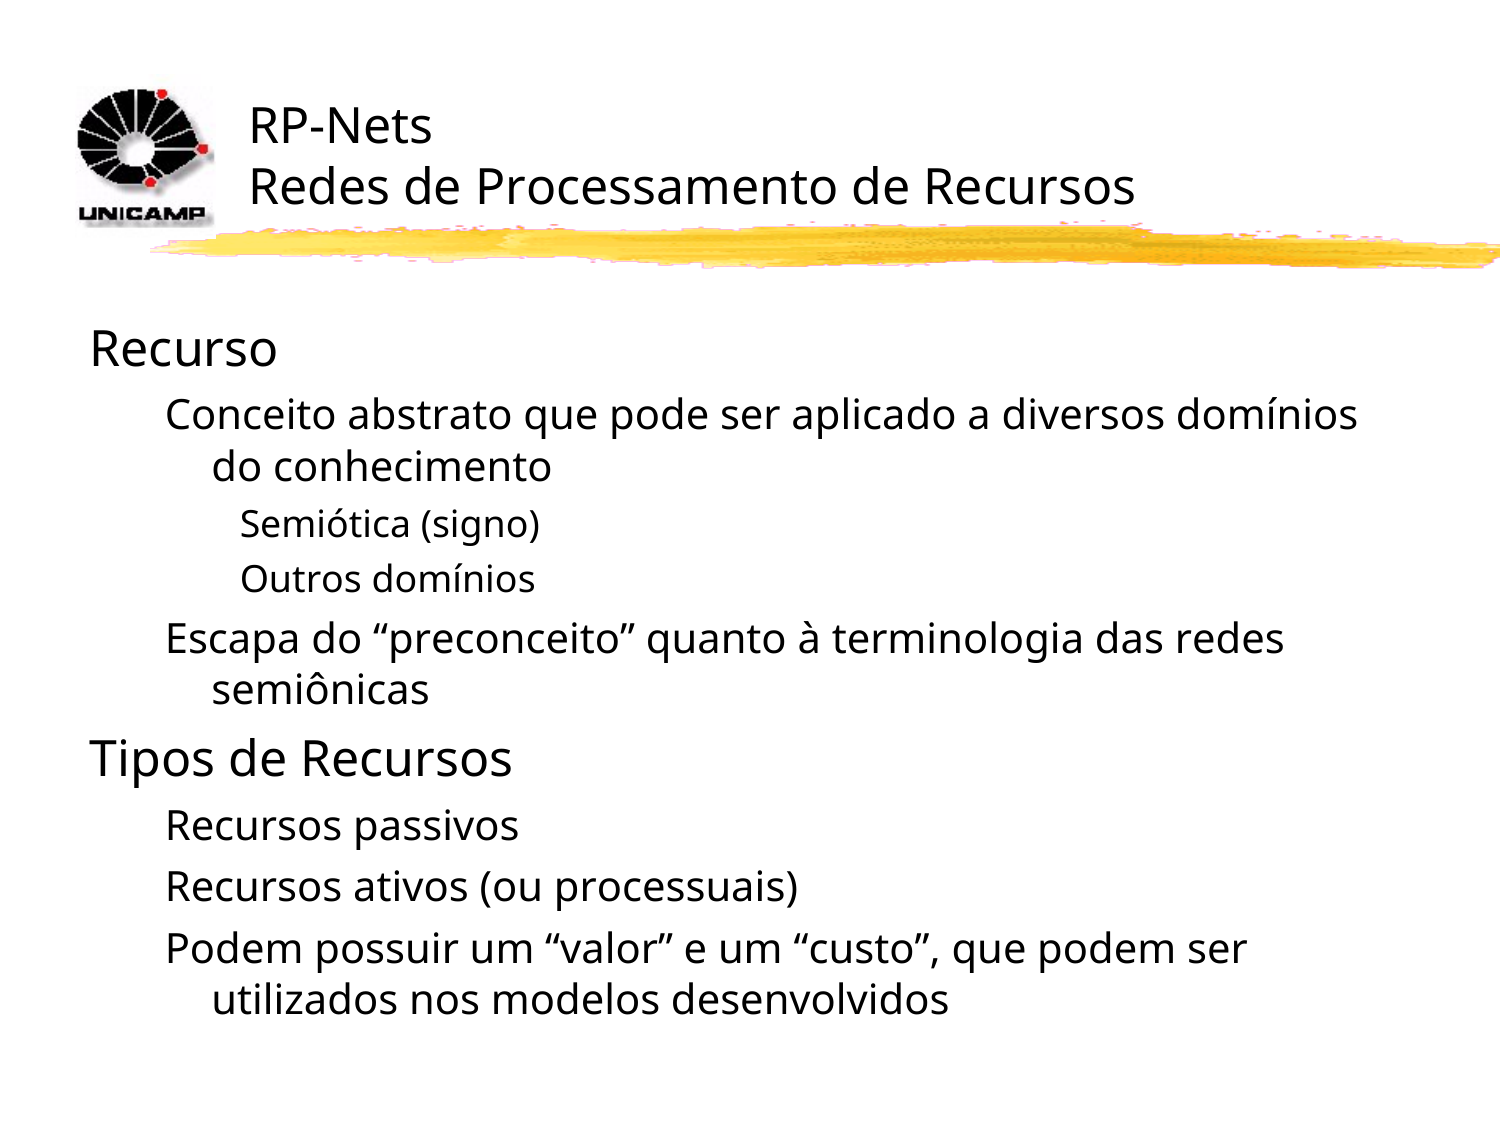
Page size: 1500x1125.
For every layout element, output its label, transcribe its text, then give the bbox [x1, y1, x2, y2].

picture [75, 74, 1500, 279]
list Recurso Conceito abstrato que pode ser aplicado a diversos domínios do conhecimento Semiótica (signo) Outros domínios Escapa do “preconceito” quanto à terminologia das redes semiônicas Tipos de Recursos Recursos passivos Recursos ativos (ou processuais) Podem possuir um “valor” e um “custo”, que podem ser utilizados nos modelos desenvolvidos [74, 309, 1417, 994]
title RP-Nets Redes de Processamento de Recursos [233, 37, 1434, 225]
